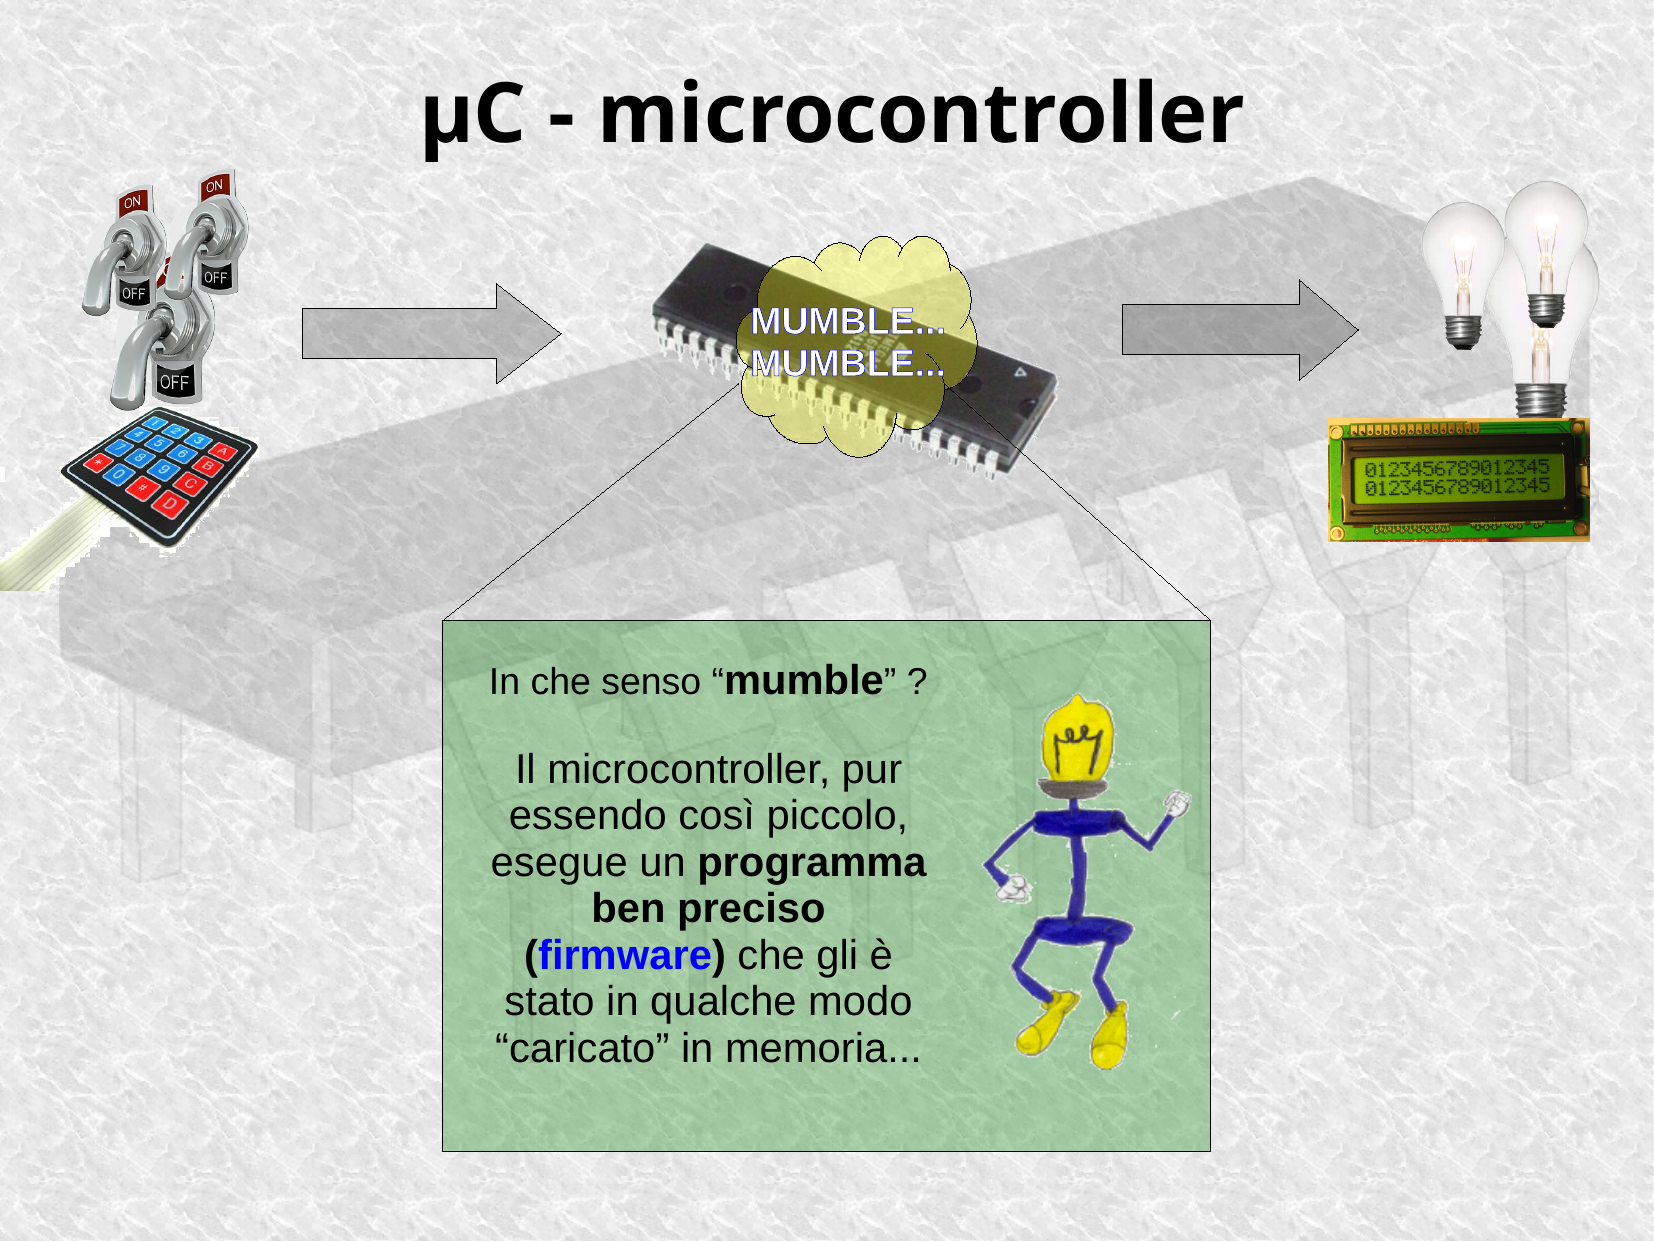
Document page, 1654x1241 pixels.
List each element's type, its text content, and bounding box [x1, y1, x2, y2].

text_box [1122, 279, 1359, 381]
text_box Il microcontroller, pur essendo così piccolo, esegue un programma ben preciso (firmware) che gli è stato in qualche modo “caricato” in memoria... [472, 738, 945, 1079]
text_box [302, 283, 562, 384]
title µC - microcontroller [88, 14, 1577, 207]
text_box [442, 620, 1211, 1152]
text_box MUMBLE... MUMBLE... [736, 236, 978, 458]
picture [0, 0, 1654, 1241]
text_box In che senso “mumble” ? [472, 649, 975, 711]
